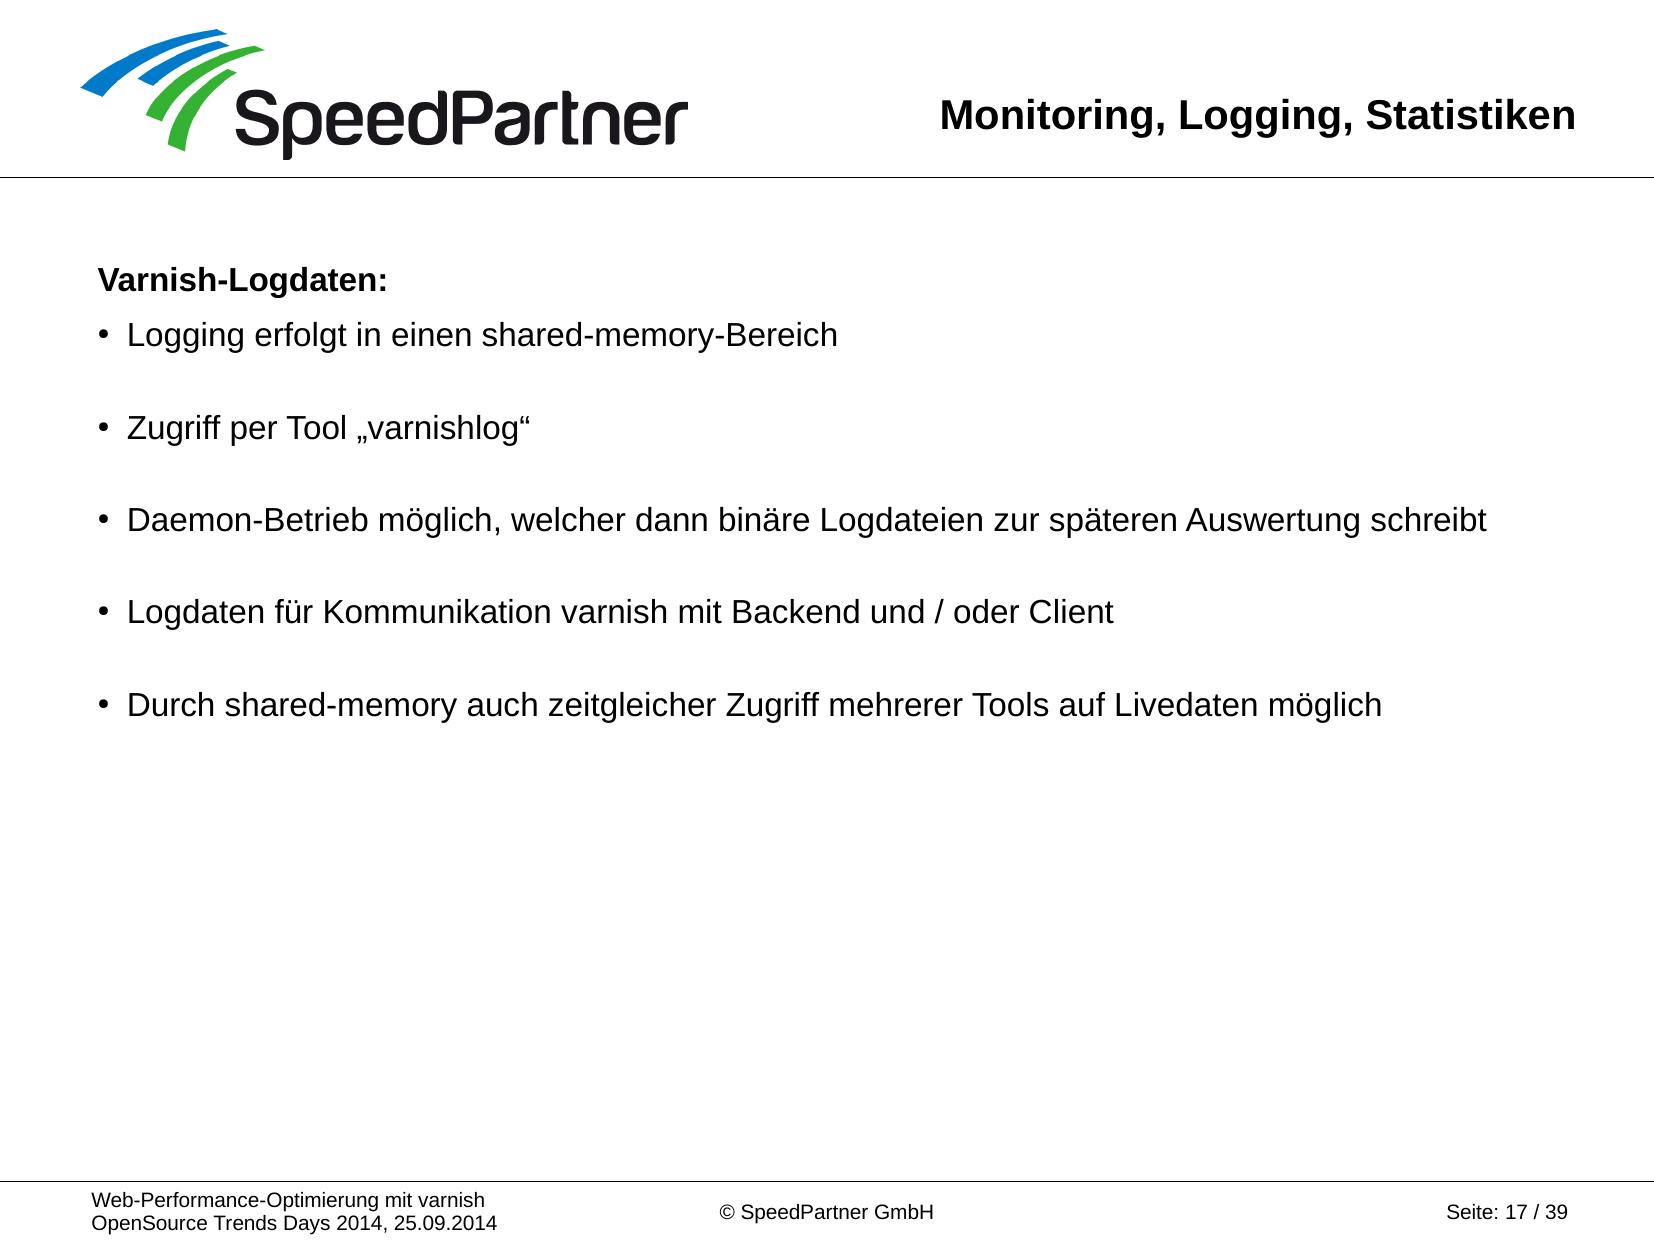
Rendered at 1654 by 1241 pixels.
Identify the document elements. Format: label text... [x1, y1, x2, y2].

text_box Varnish-Logdaten: Logging erfolgt in einen shared-memory-Bereich Zugriff per Tool „varnishlog“ Daemon-Betrieb möglich, welcher dann binäre Logdateien zur späteren Auswertung schreibt Logdaten für Kommunikation varnish mit Backend und / oder Client Durch shared-memory auch zeitgleicher Zugriff mehrerer Tools auf Livedaten möglich [82, 253, 1565, 1177]
title Monitoring, Logging, Statistiken [590, 70, 1577, 160]
picture [80, 29, 688, 160]
